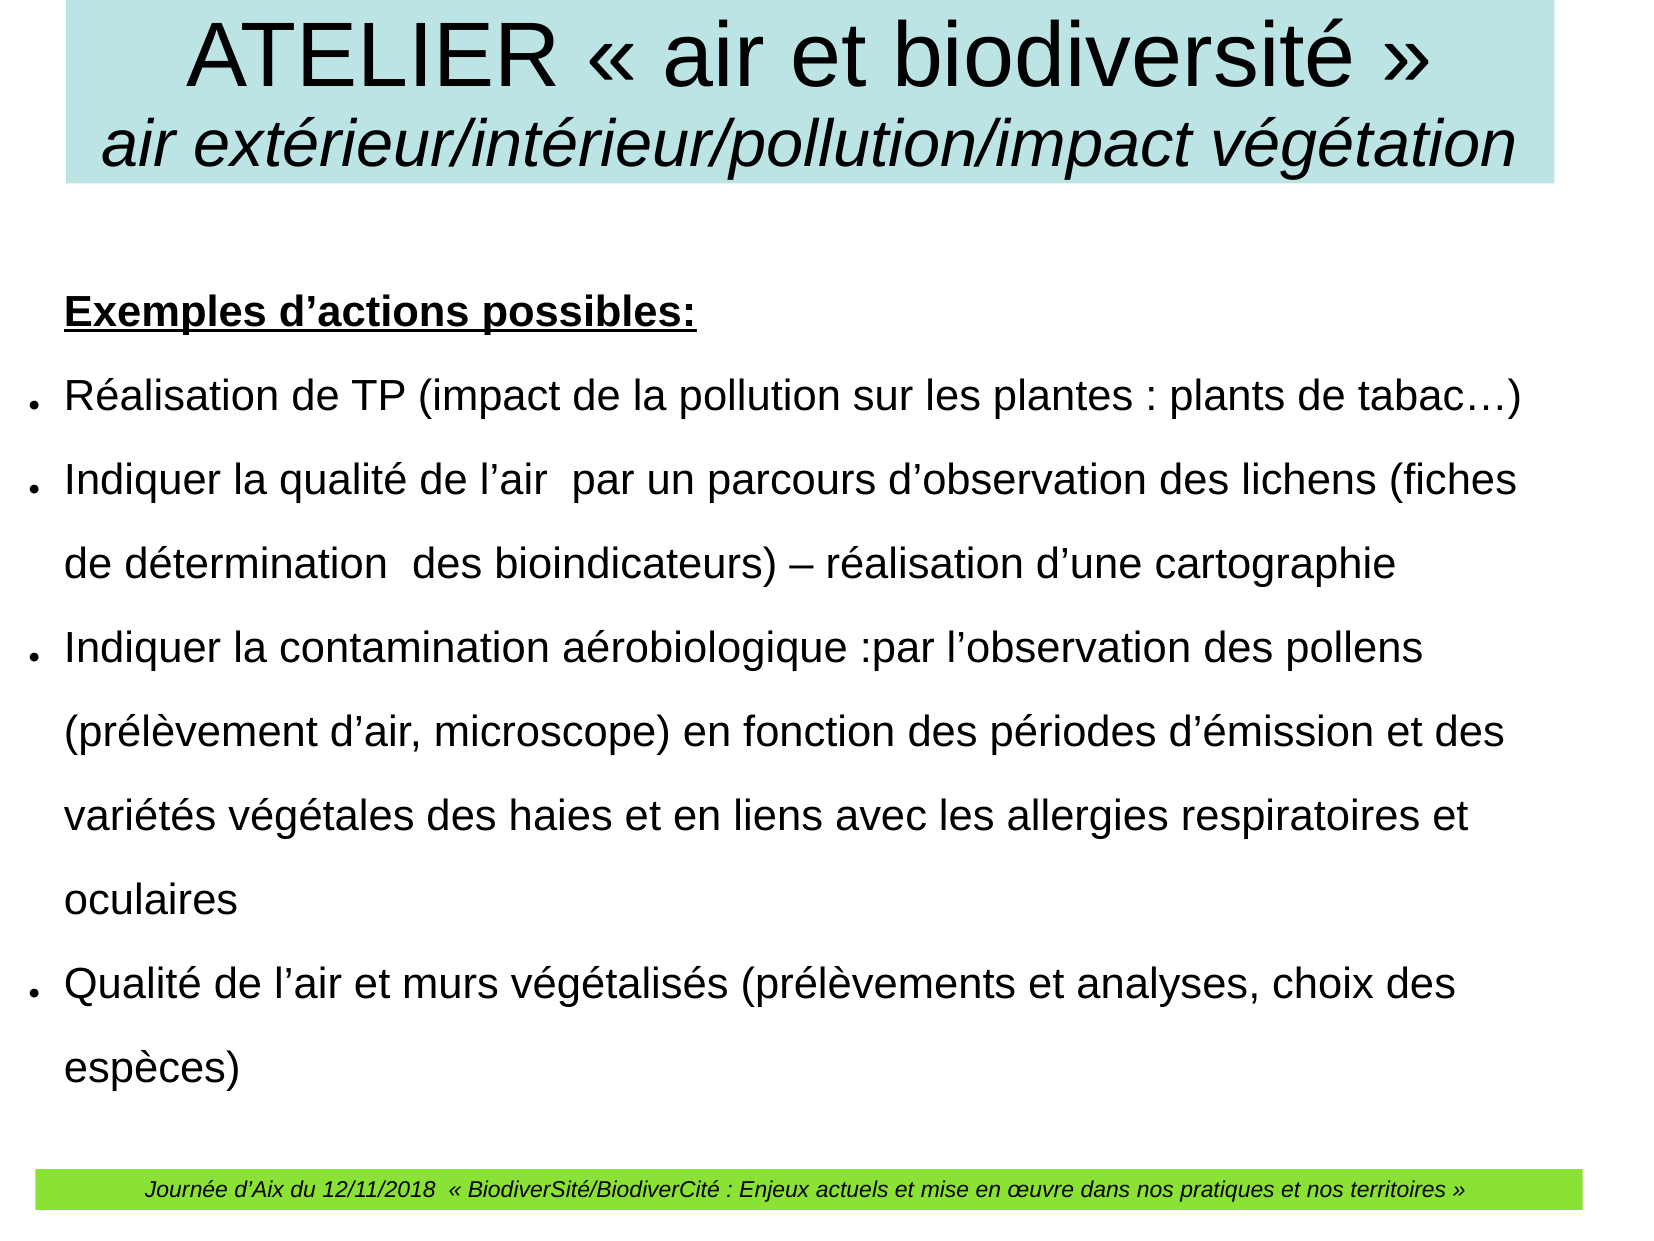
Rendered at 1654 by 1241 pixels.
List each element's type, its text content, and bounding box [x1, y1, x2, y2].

subtitle Exemples d’actions possibles: Réalisation de TP (impact de la pollution sur les plantes : plants de tabac…) Indiquer la qualité de l’air par un parcours d’observation des lichens (fiches de détermination des bioindicateurs) – réalisation d’une cartographie Indiquer la contamination aérobiologique :par l’observation des pollens (prélèvement d’air, microscope) en fonction des périodes d’émission et des variétés végétales des haies et en liens avec les allergies respiratoires et oculaires Qualité de l’air et murs végétalisés (prélèvements et analyses, choix des espèces) [28, 283, 1571, 1124]
text_box Journée d’Aix du 12/11/2018 « BiodiverSité/BiodiverCité : Enjeux actuels et mise en œuvre dans nos pratiques et nos territoires » [35, 1169, 1583, 1210]
title ATELIER « air et biodiversité » air extérieur/intérieur/pollution/impact végétation [66, 0, 1555, 184]
